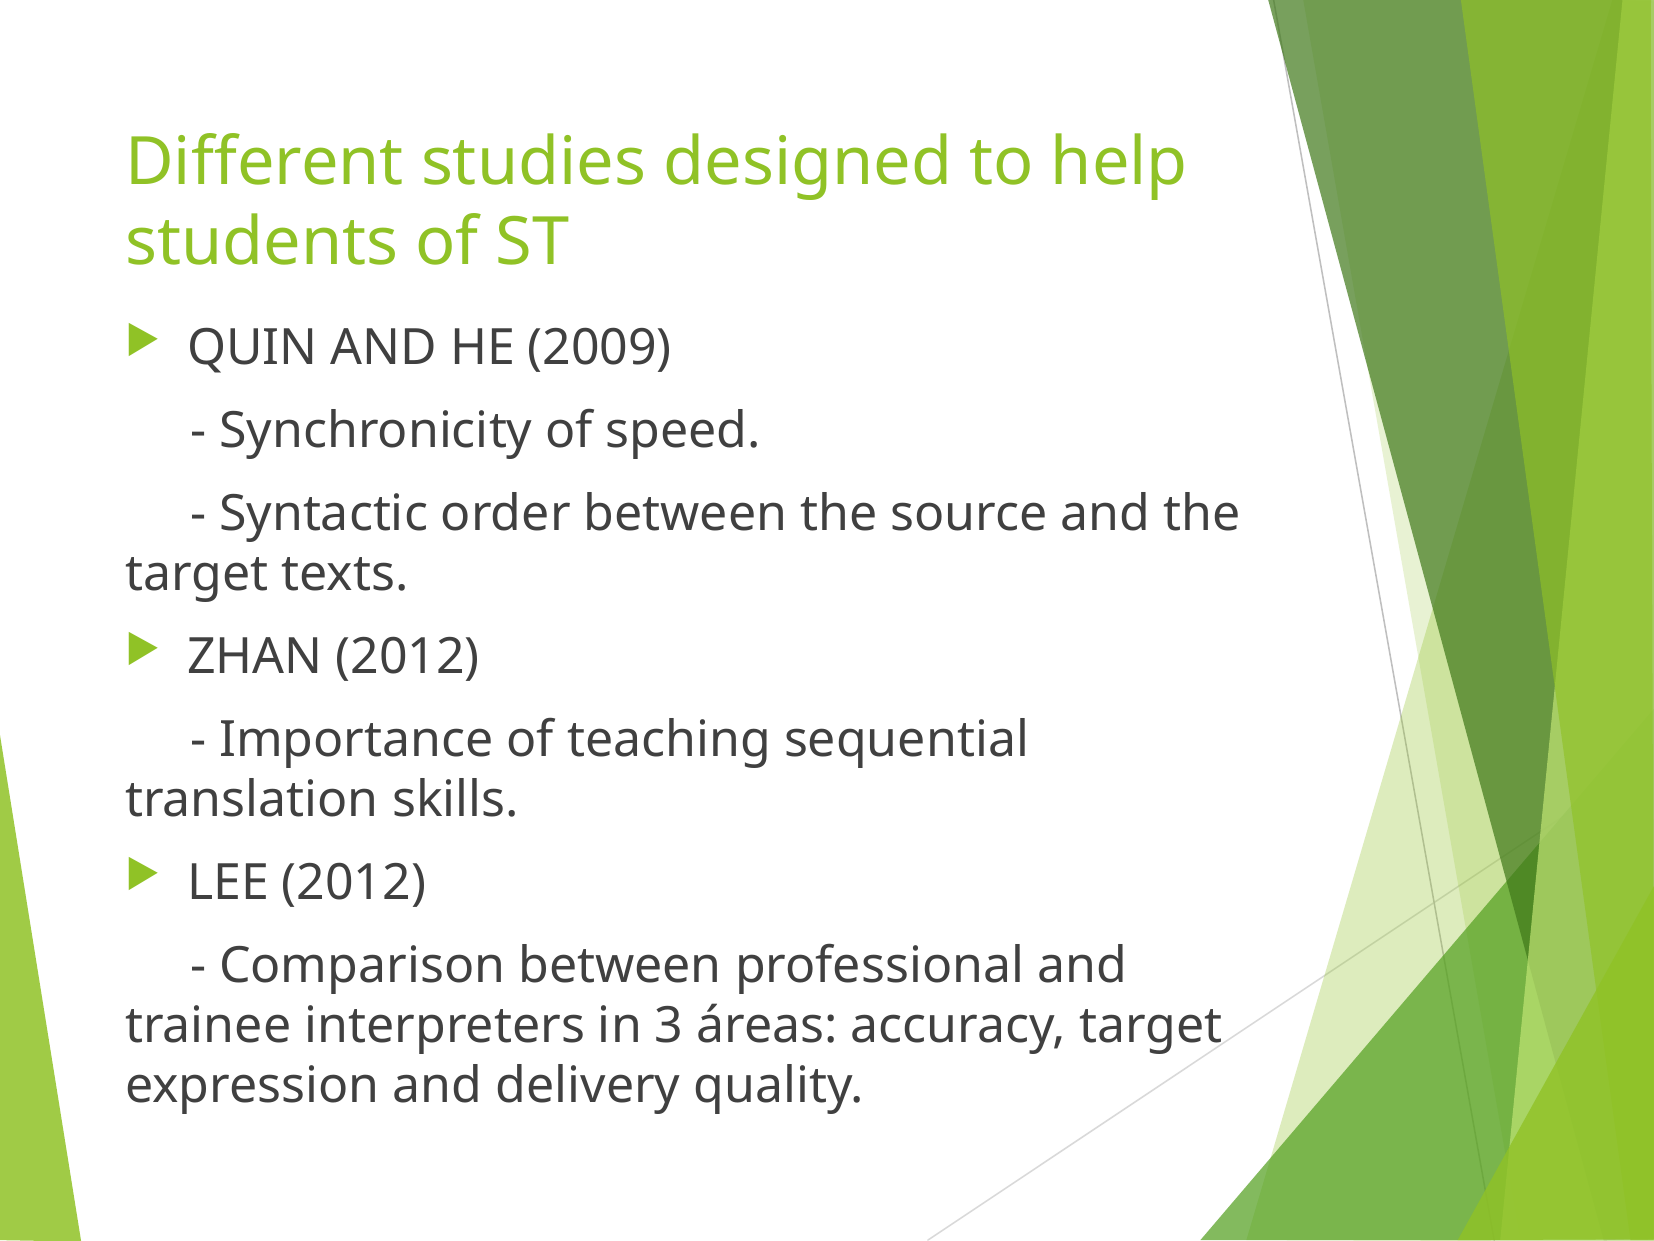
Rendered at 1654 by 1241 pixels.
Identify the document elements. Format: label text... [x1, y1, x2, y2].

list QUIN AND HE (2009) - Synchronicity of speed. - Syntactic order between the source and the target texts. ZHAN (2012) - Importance of teaching sequential translation skills. LEE (2012) - Comparison between professional and trainee interpreters in 3 áreas: accuracy, target expression and delivery quality. [110, 307, 1259, 1166]
title Different studies designed to help students of ST [110, 110, 1259, 307]
